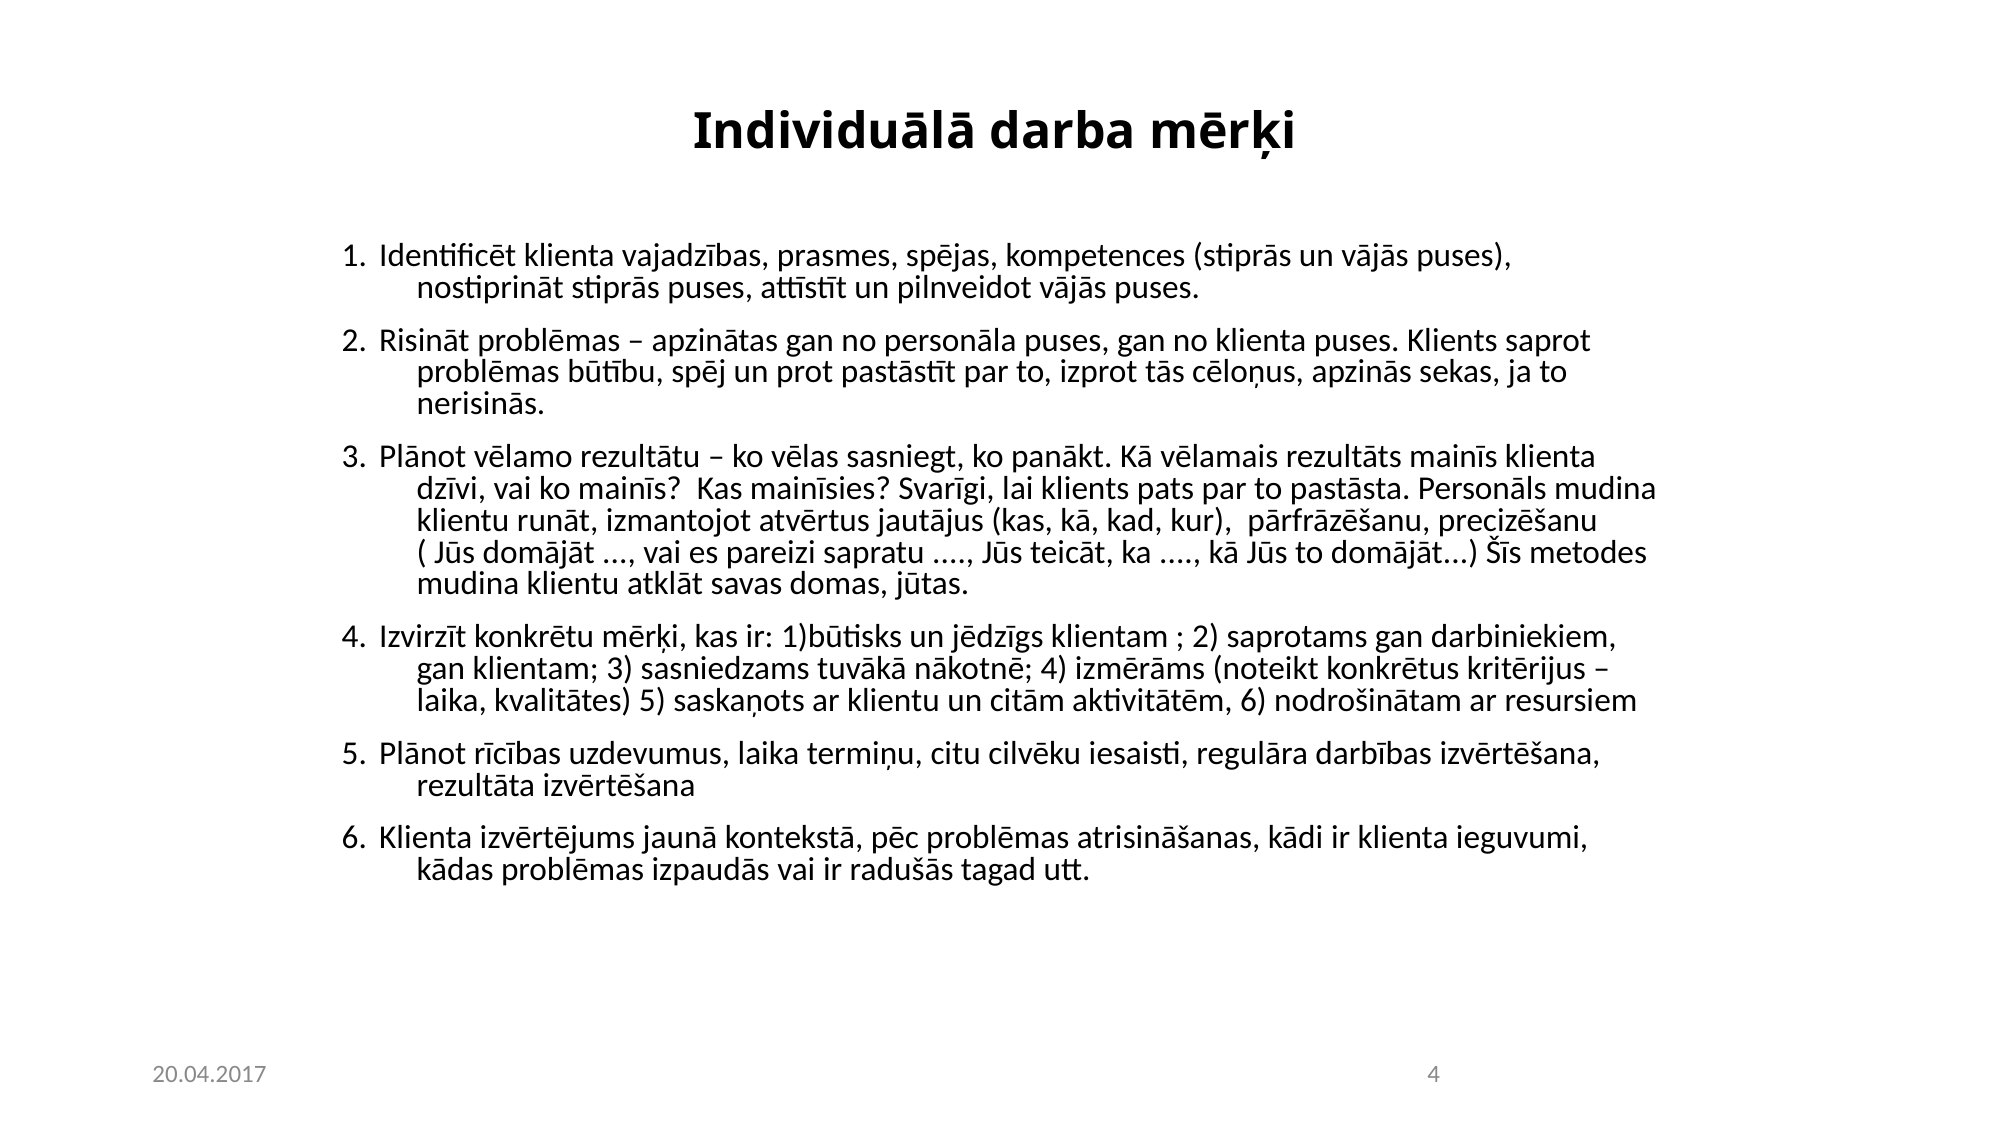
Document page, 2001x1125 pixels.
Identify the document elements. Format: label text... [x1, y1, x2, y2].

text_box [1412, 1042, 1863, 1103]
title Individuālā darba mērķi [326, 92, 1677, 172]
list Identificēt klienta vajadzības, prasmes, spējas, kompetences (stiprās un vājās puses), nostiprināt stiprās puses, attīstīt un pilnveidot vājās puses. Risināt problēmas – apzinātas gan no personāla puses, gan no klienta puses. Klients saprot problēmas būtību, spēj un prot pastāstīt par to, izprot tās cēloņus, apzinās sekas, ja to nerisinās. Plānot vēlamo rezultātu – ko vēlas sasniegt, ko panākt. Kā vēlamais rezultāts mainīs klienta dzīvi, vai ko mainīs? Kas mainīsies? Svarīgi, lai klients pats par to pastāsta. Personāls mudina klientu runāt, izmantojot atvērtus jautājus (kas, kā, kad, kur), pārfrāzēšanu, precizēšanu ( Jūs domājāt ..., vai es pareizi sapratu ...., Jūs teicāt, ka ...., kā Jūs to domājāt...) Šīs metodes mudina klientu atklāt savas domas, jūtas. Izvirzīt konkrētu mērķi, kas ir: 1)būtisks un jēdzīgs klientam ; 2) saprotams gan darbiniekiem, gan klientam; 3) sasniedzams tuvākā nākotnē; 4) izmērāms (noteikt konkrētus kritērijus – laika, kvalitātes) 5) saskaņots ar klientu un citām aktivitātēm, 6) nodrošinātam ar resursiem Plānot rīcības uzdevumus, laika termiņu, citu cilvēku iesaisti, regulāra darbības izvērtēšana, rezultāta izvērtēšana Klienta izvērtējums jaunā kontekstā, pēc problēmas atrisināšanas, kādi ir klienta ieguvumi, kādas problēmas izpaudās vai ir radušās tagad utt. [326, 172, 1677, 916]
text_box 20.04.2017 [137, 1042, 588, 1103]
